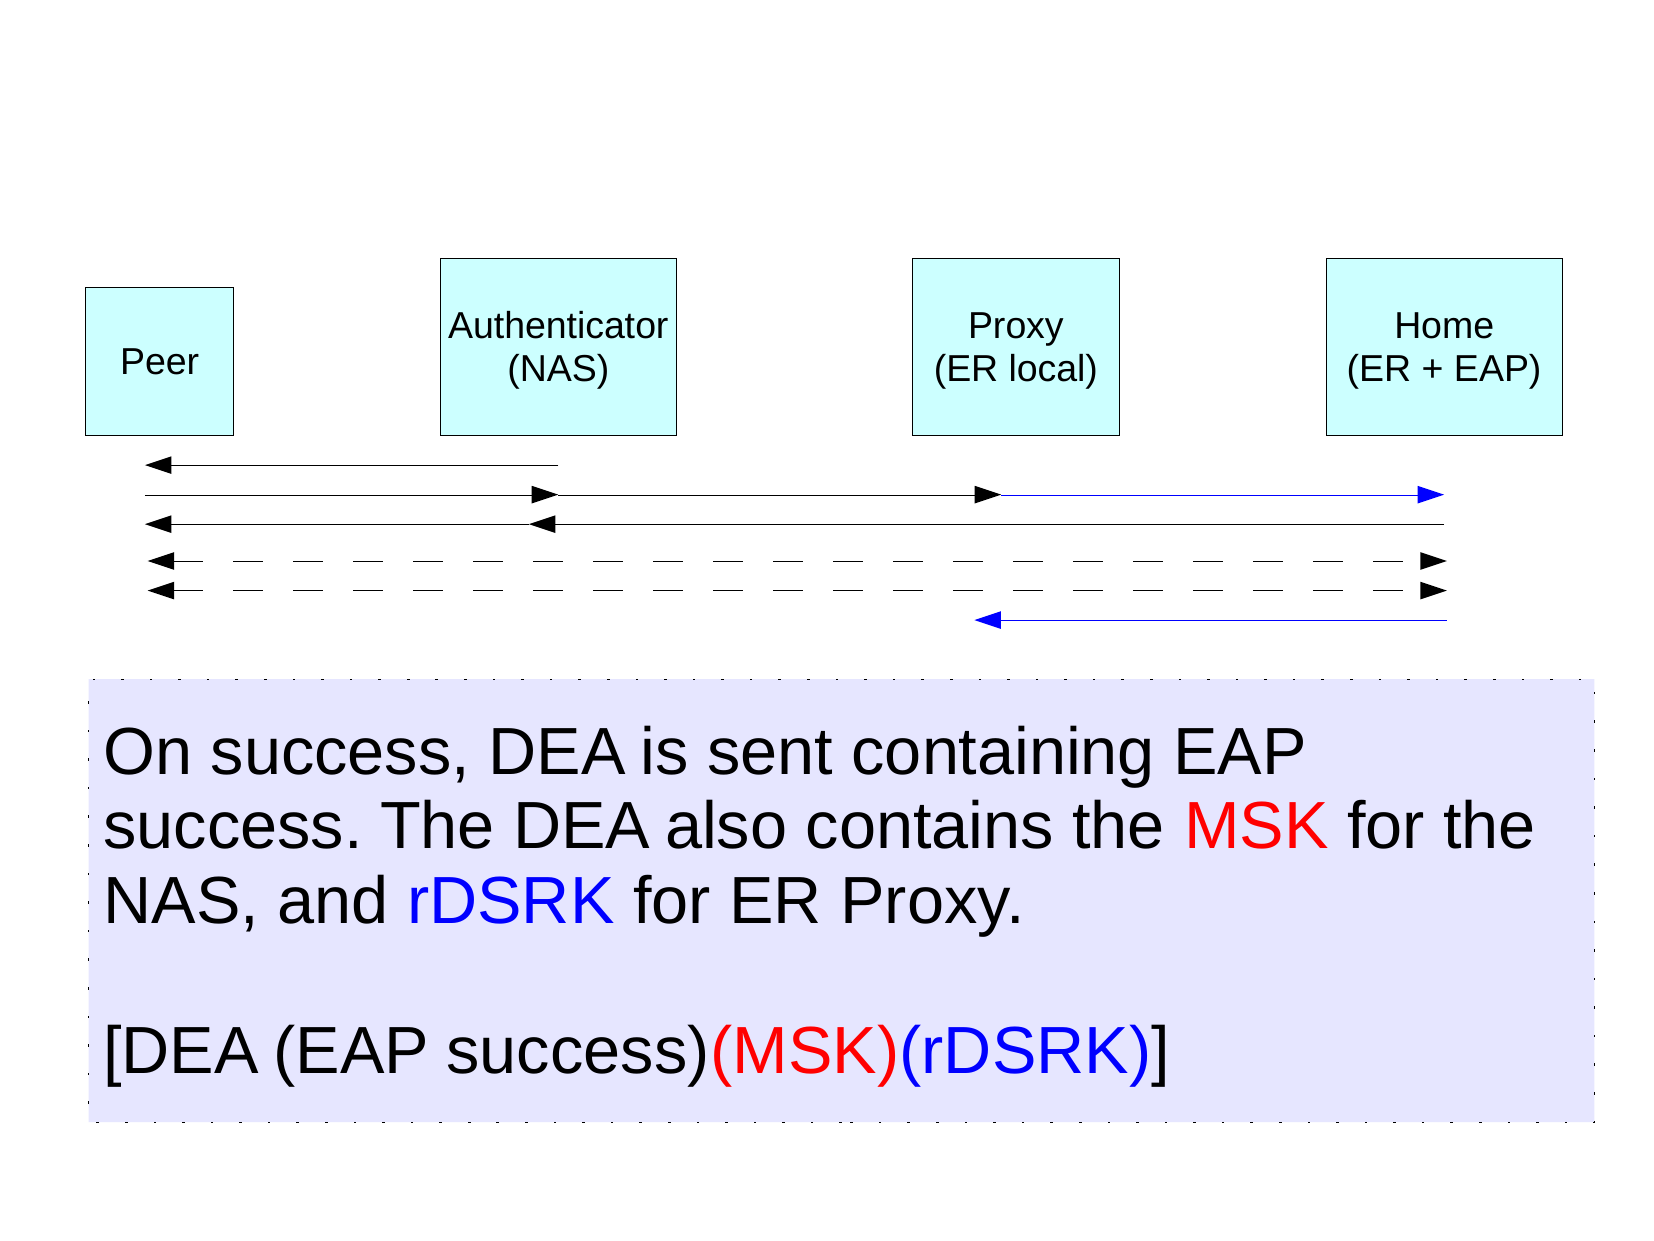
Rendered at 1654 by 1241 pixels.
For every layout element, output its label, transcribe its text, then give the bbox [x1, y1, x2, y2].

text_box Proxy (ER local) [912, 258, 1120, 436]
text_box Home (ER + EAP) [1326, 258, 1563, 436]
text_box Peer [85, 287, 234, 436]
text_box Authenticator (NAS) [440, 258, 677, 436]
text_box On success, DEA is sent containing EAP success. The DEA also contains the MSK for the NAS, and rDSRK for ER Proxy. [DEA (EAP success)(MSK)(rDSRK)] [88, 679, 1595, 1123]
